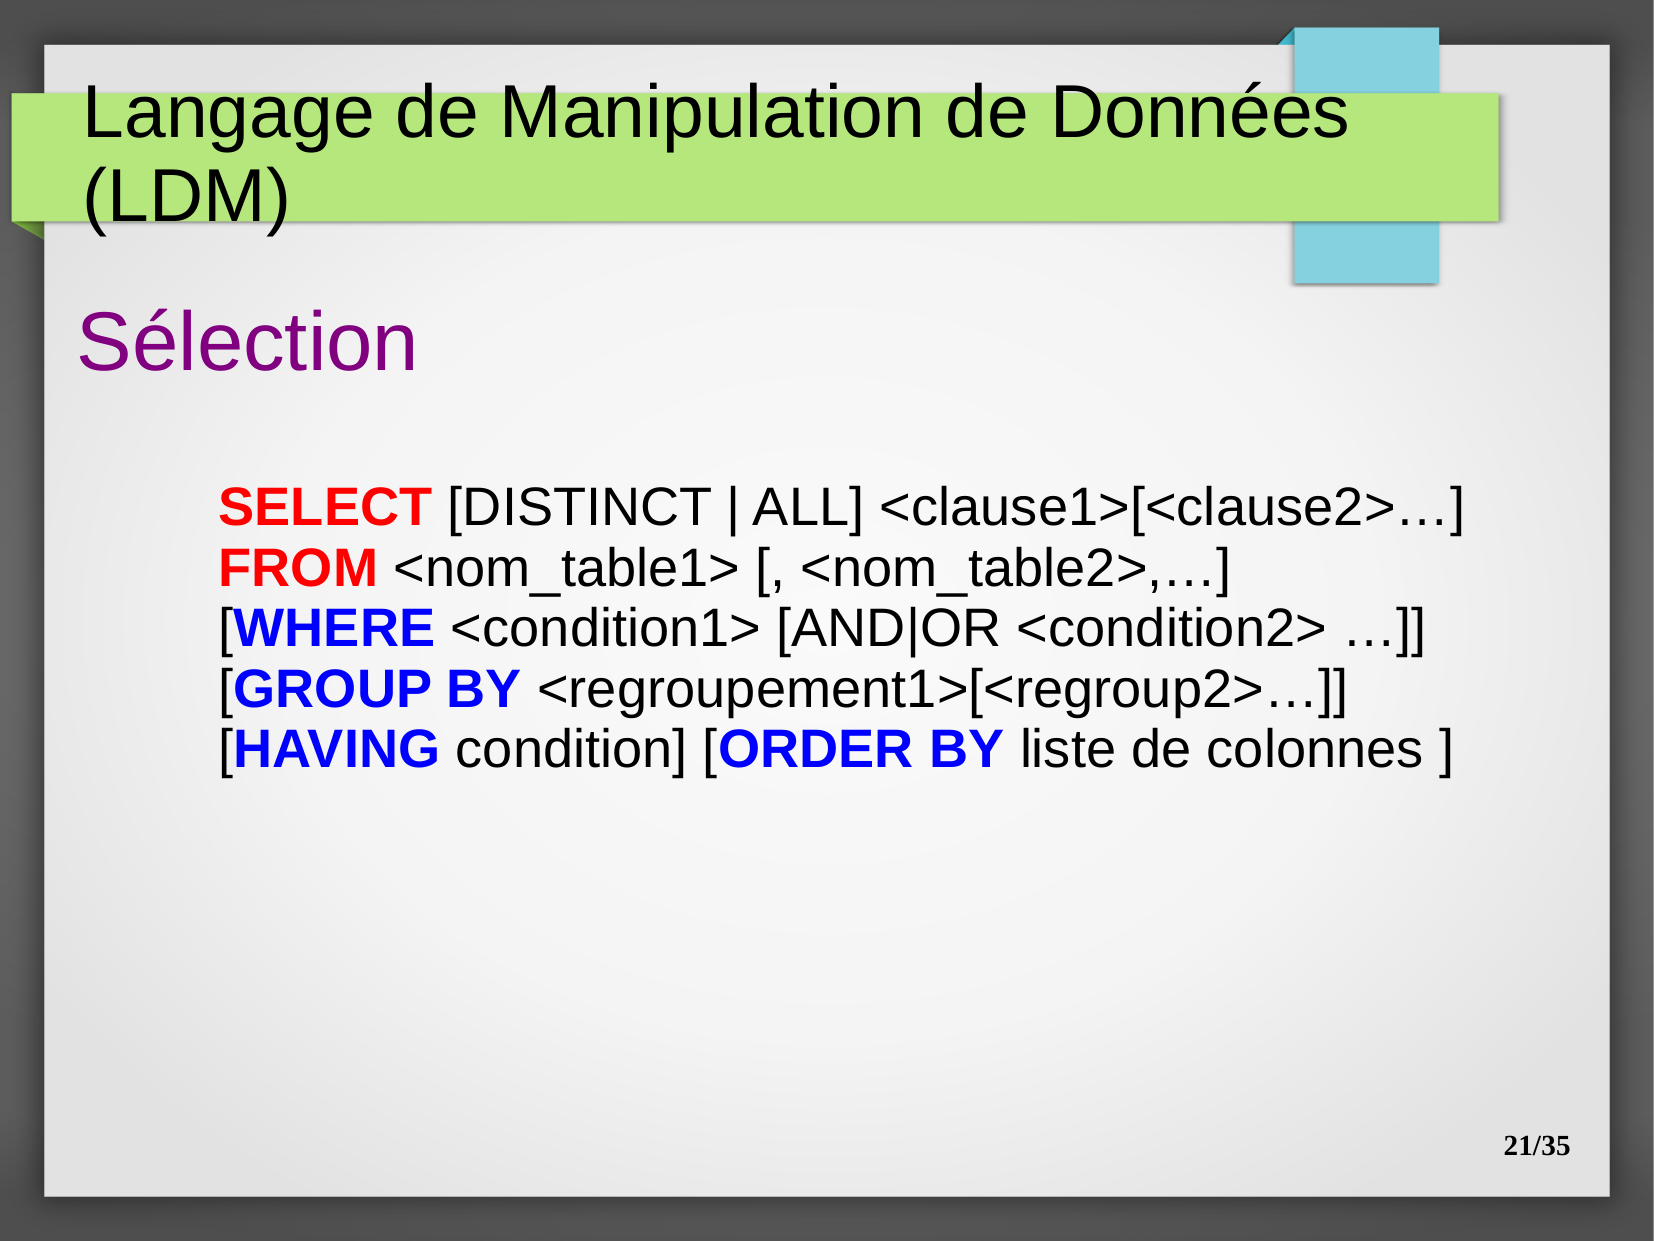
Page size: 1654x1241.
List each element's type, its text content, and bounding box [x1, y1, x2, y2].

title Langage de Manipulation de Données (LDM) [82, 49, 1571, 257]
picture [0, 0, 1654, 1241]
list Sélection SELECT [DISTINCT | ALL] <clause1>[<clause2>…] FROM <nom_table1> [, <nom_table2>,…] [WHERE <condition1> [AND|OR <condition2> …]][GROUP BY <regroupement1>[<regroup2>…]][HAVING condition] [ORDER BY liste de colonnes ] [76, 295, 1565, 1015]
